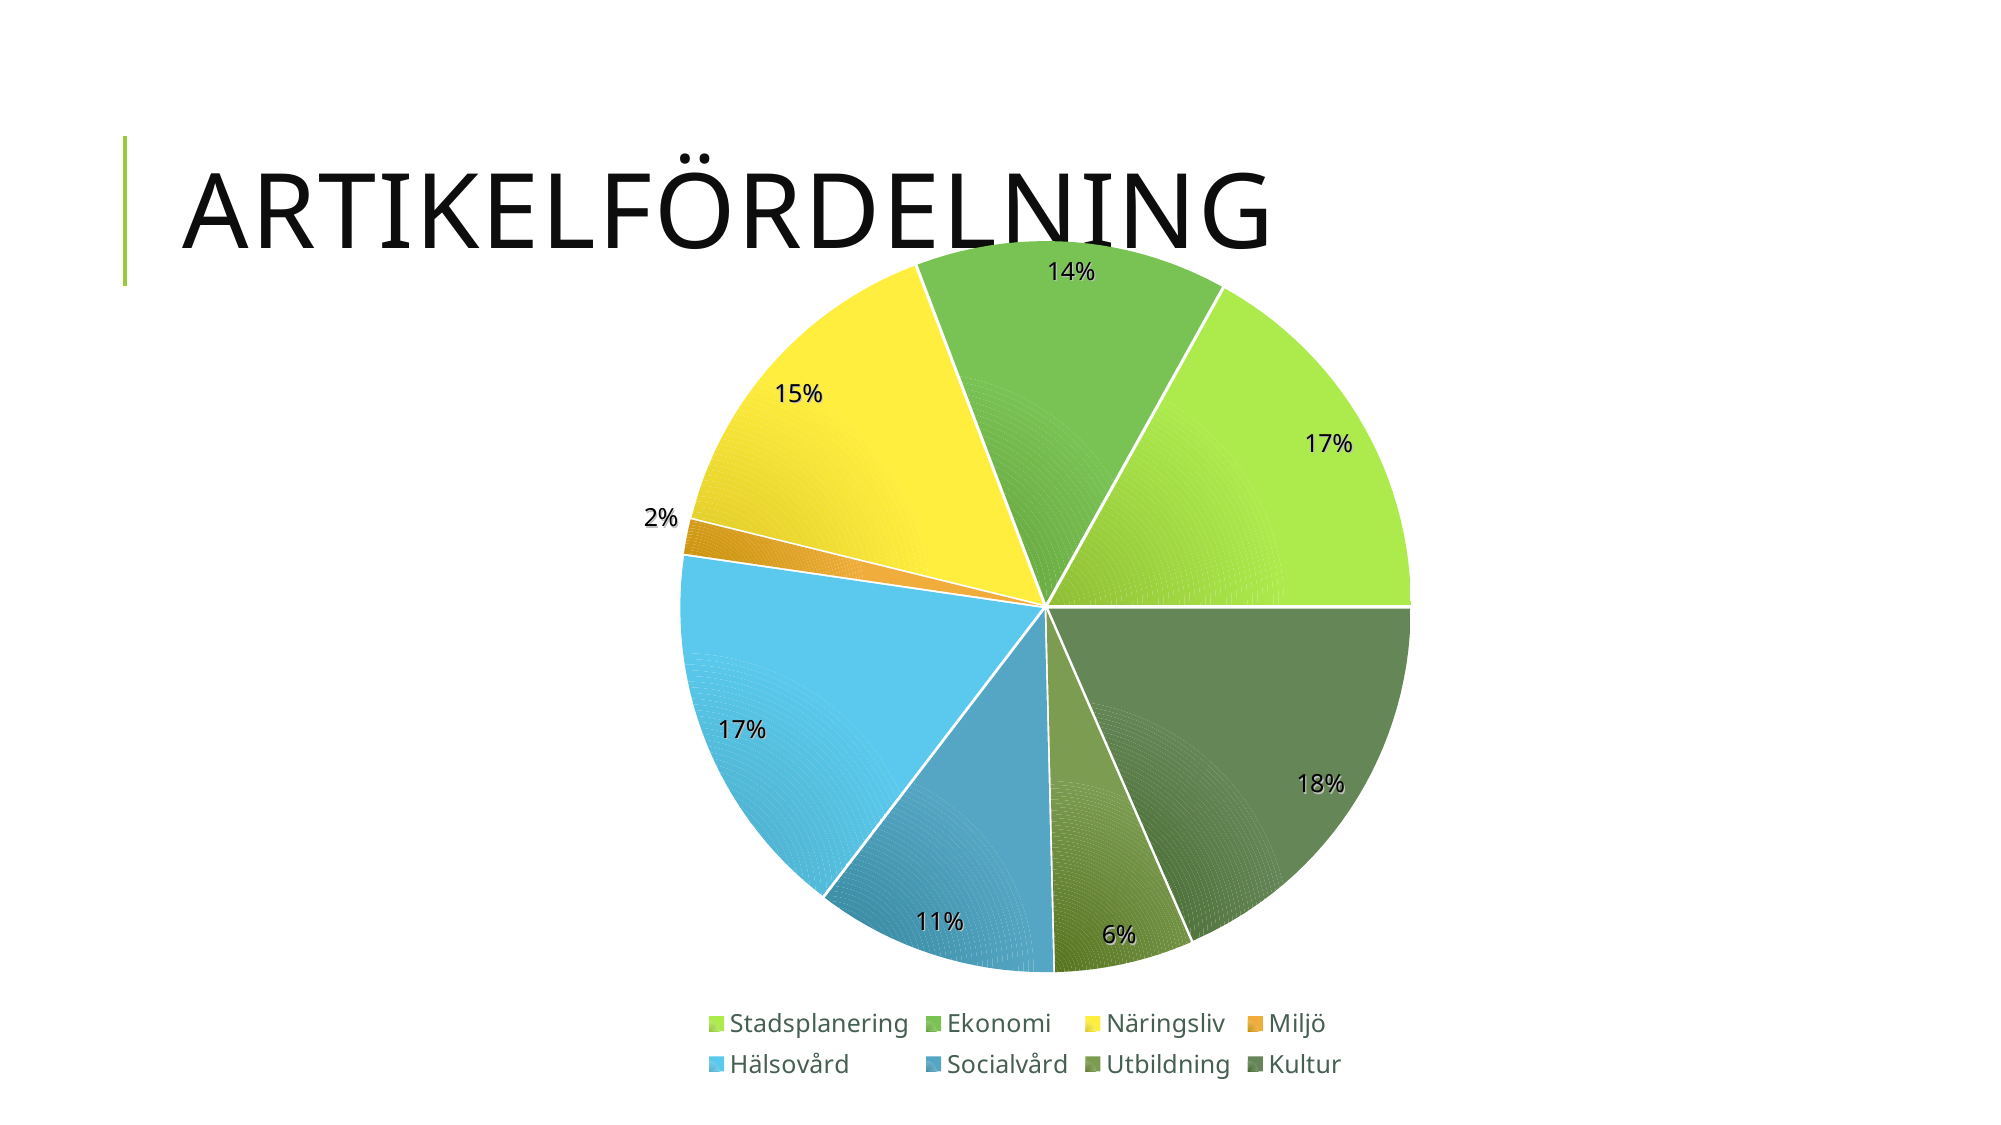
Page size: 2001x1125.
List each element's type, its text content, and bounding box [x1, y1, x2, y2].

title Artikelfördelning [168, 96, 1763, 343]
chart [260, 223, 1791, 1088]
